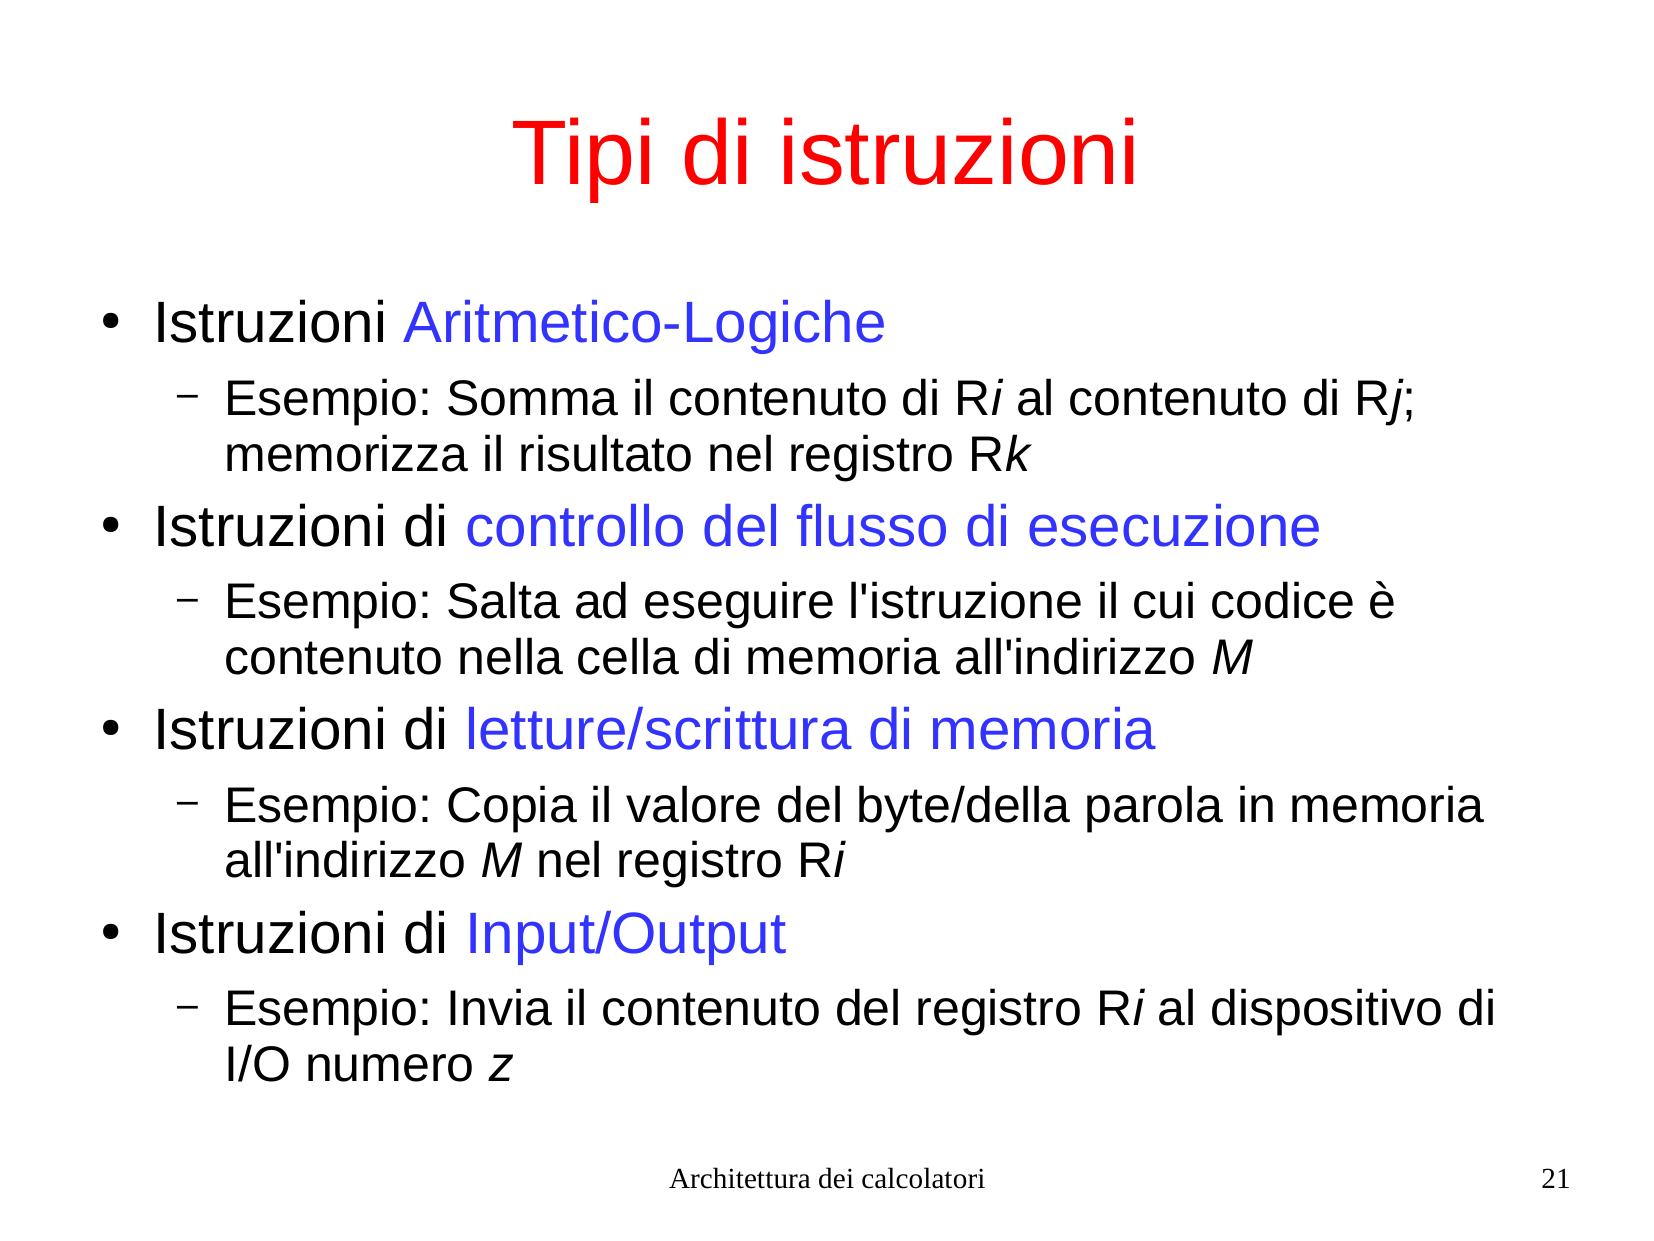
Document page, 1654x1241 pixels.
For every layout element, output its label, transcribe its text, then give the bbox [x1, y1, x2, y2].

list Istruzioni Aritmetico-Logiche Esempio: Somma il contenuto di Ri al contenuto di Rj; memorizza il risultato nel registro Rk Istruzioni di controllo del flusso di esecuzione Esempio: Salta ad eseguire l'istruzione il cui codice è contenuto nella cella di memoria all'indirizzo M Istruzioni di letture/scrittura di memoria Esempio: Copia il valore del byte/della parola in memoria all'indirizzo M nel registro Ri Istruzioni di Input/Output Esempio: Invia il contenuto del registro Ri al dispositivo di I/O numero z [82, 290, 1571, 1126]
title Tipi di istruzioni [82, 49, 1571, 257]
